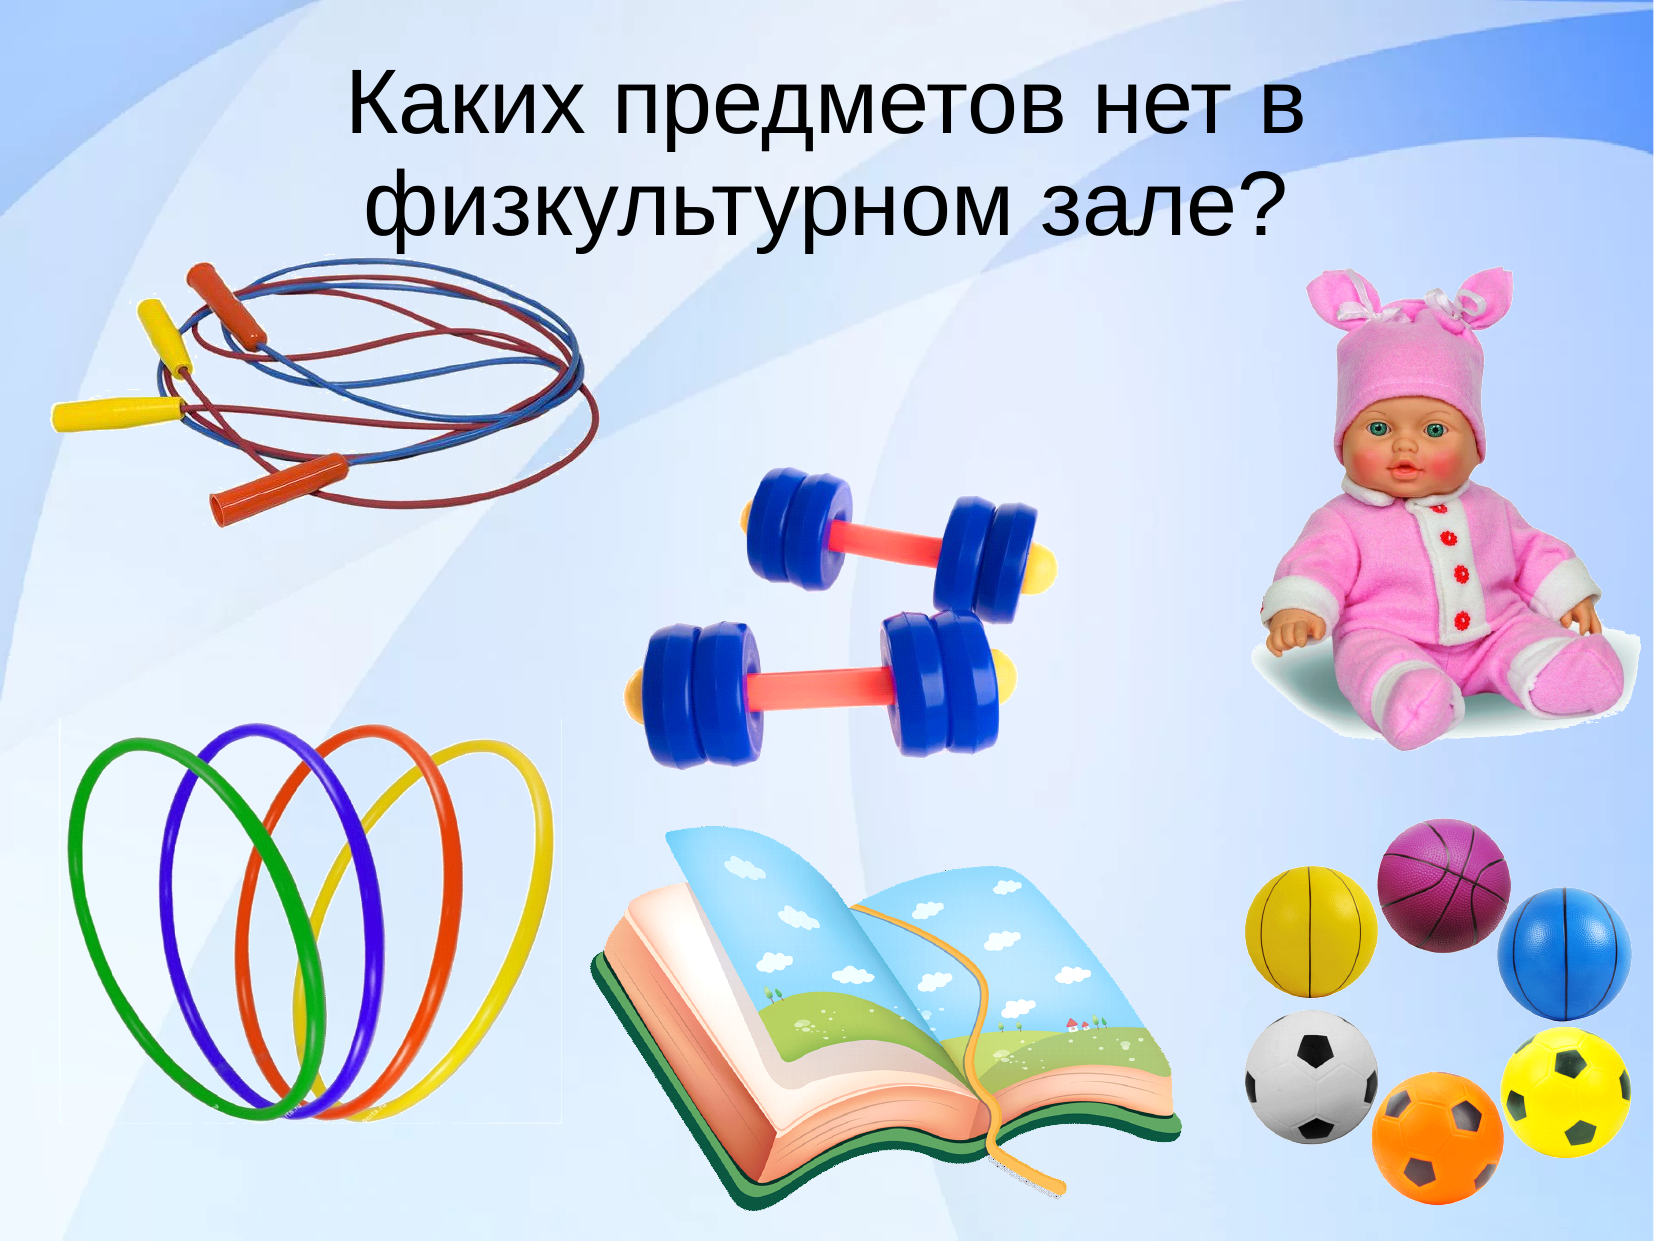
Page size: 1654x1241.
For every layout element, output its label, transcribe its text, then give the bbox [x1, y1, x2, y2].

title Каких предметов нет в физкультурном зале? [82, 49, 1571, 257]
picture [0, 0, 1654, 1241]
